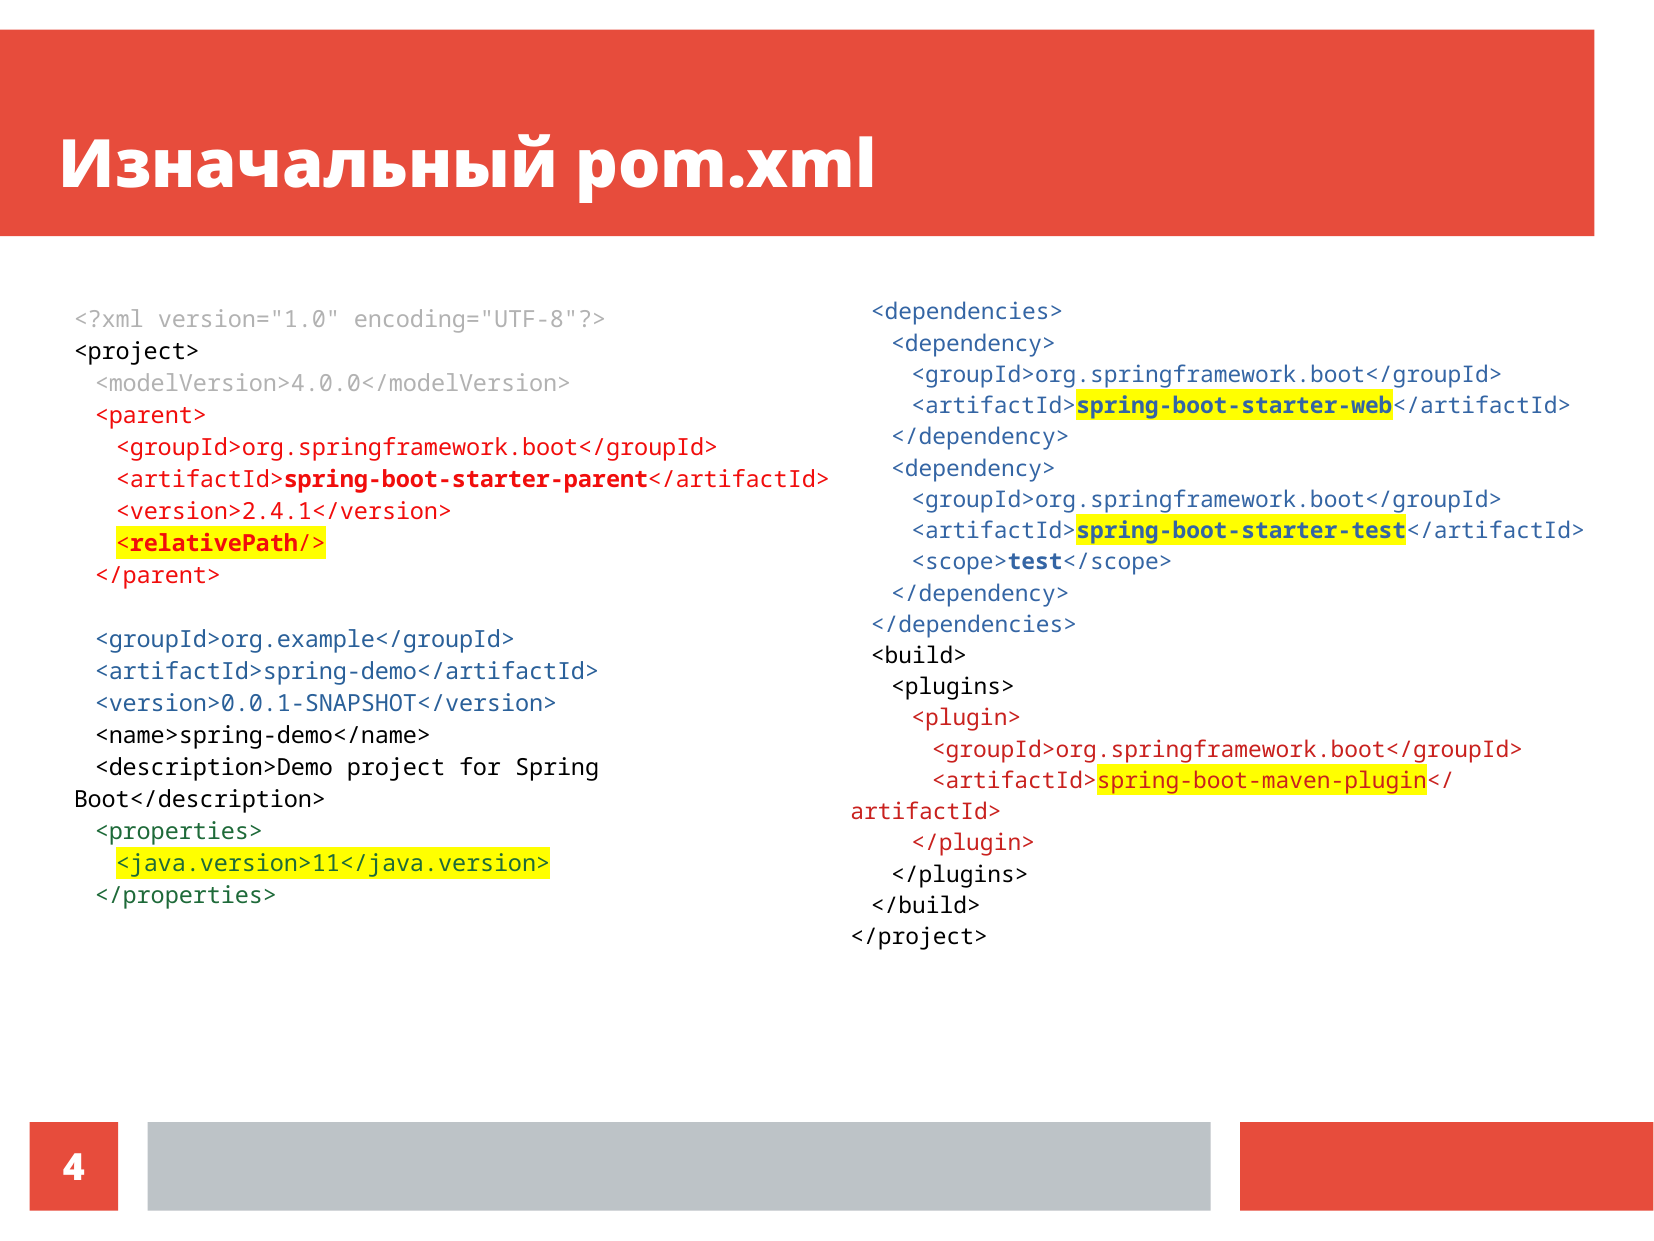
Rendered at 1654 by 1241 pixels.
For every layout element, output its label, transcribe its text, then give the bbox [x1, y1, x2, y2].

text_box <dependencies> <dependency> <groupId>org.springframework.boot</groupId> <artifactId>spring-boot-starter-web</artifactId> </dependency> <dependency> <groupId>org.springframework.boot</groupId> <artifactId>spring-boot-starter-test</artifactId> <scope>test</scope> </dependency> </dependencies> <build> <plugins> <plugin> <groupId>org.springframework.boot</groupId> <artifactId>spring-boot-maven-plugin</artifactId> </plugin> </plugins> </build> </project> [850, 295, 1595, 969]
text_box <?xml version="1.0" encoding="UTF-8"?> <project> <modelVersion>4.0.0</modelVersion> <parent> <groupId>org.springframework.boot</groupId> <artifactId>spring-boot-starter-parent</artifactId> <version>2.4.1</version> <relativePath/> </parent> <groupId>org.example</groupId> <artifactId>spring-demo</artifactId> <version>0.0.1-SNAPSHOT</version> <name>spring-demo</name> <description>Demo project for Spring Boot</description> <properties> <java.version>11</java.version> </properties> [59, 295, 850, 957]
title Изначальный pom.xml [59, 59, 1595, 207]
